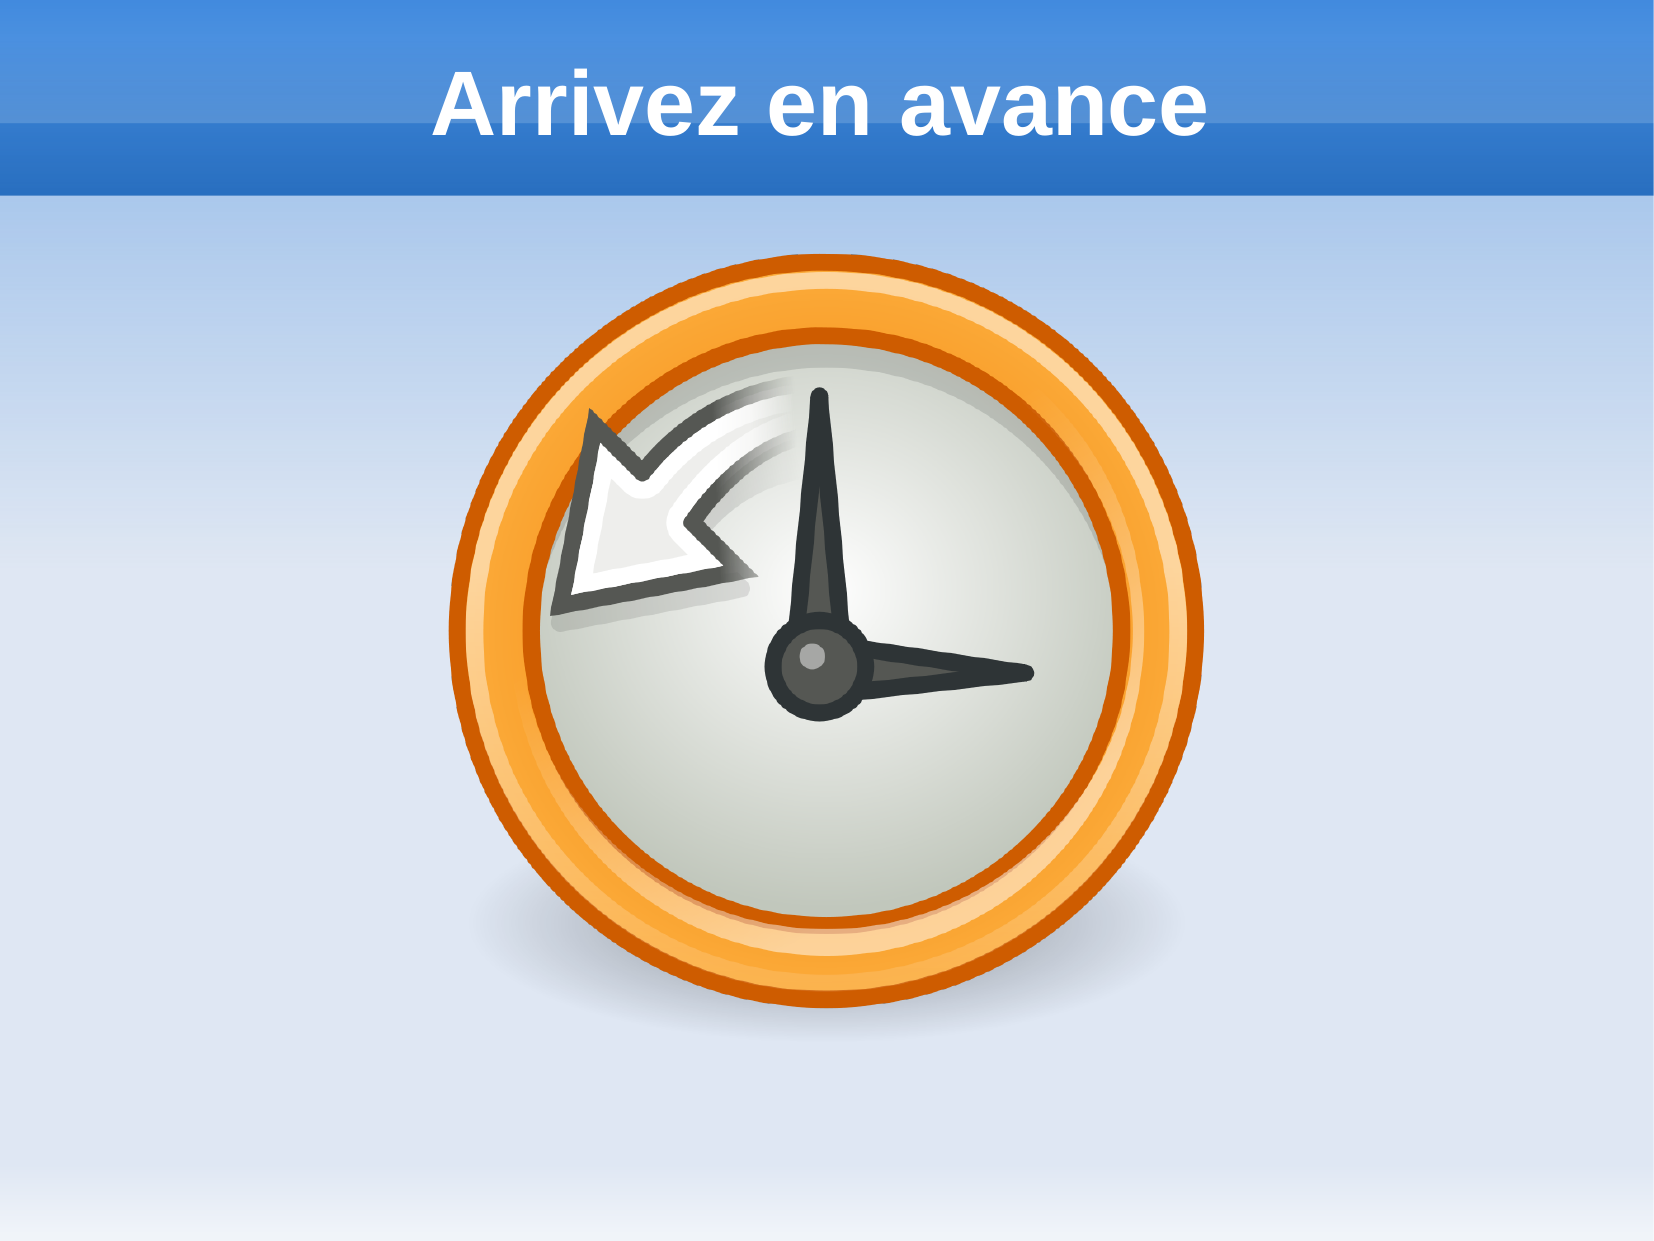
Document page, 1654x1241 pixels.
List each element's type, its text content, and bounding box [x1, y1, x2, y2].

title Arrivez en avance [76, 0, 1565, 208]
picture [0, 0, 1654, 1241]
